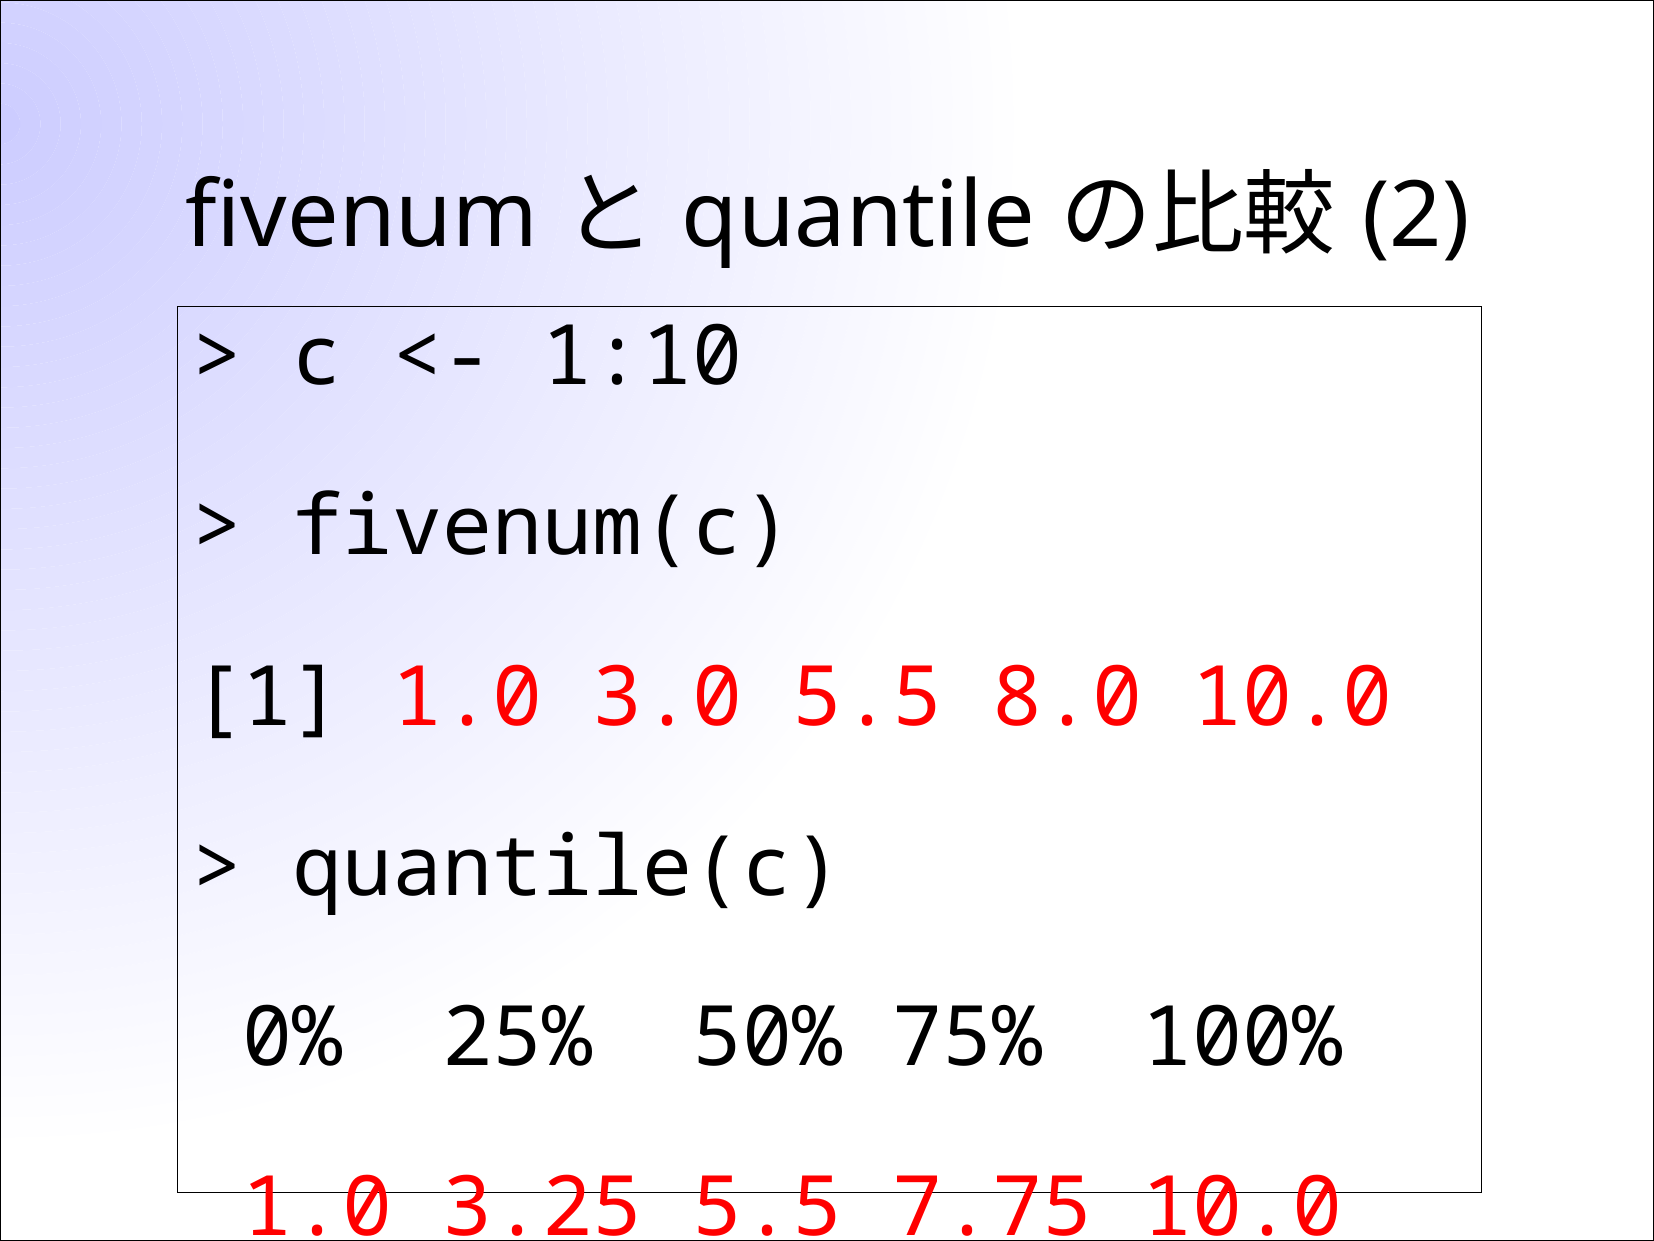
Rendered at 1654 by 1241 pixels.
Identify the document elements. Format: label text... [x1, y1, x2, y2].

text_box > c <- 1:10 > fivenum(c) [1] 1.0 3.0 5.5 8.0 10.0 > quantile(c) 0% 25% 50% 75% 100% 1.0 3.25 5.5 7.75 10.0 [177, 306, 1482, 1193]
title fivenumとquantileの比較(2) [121, 102, 1534, 311]
